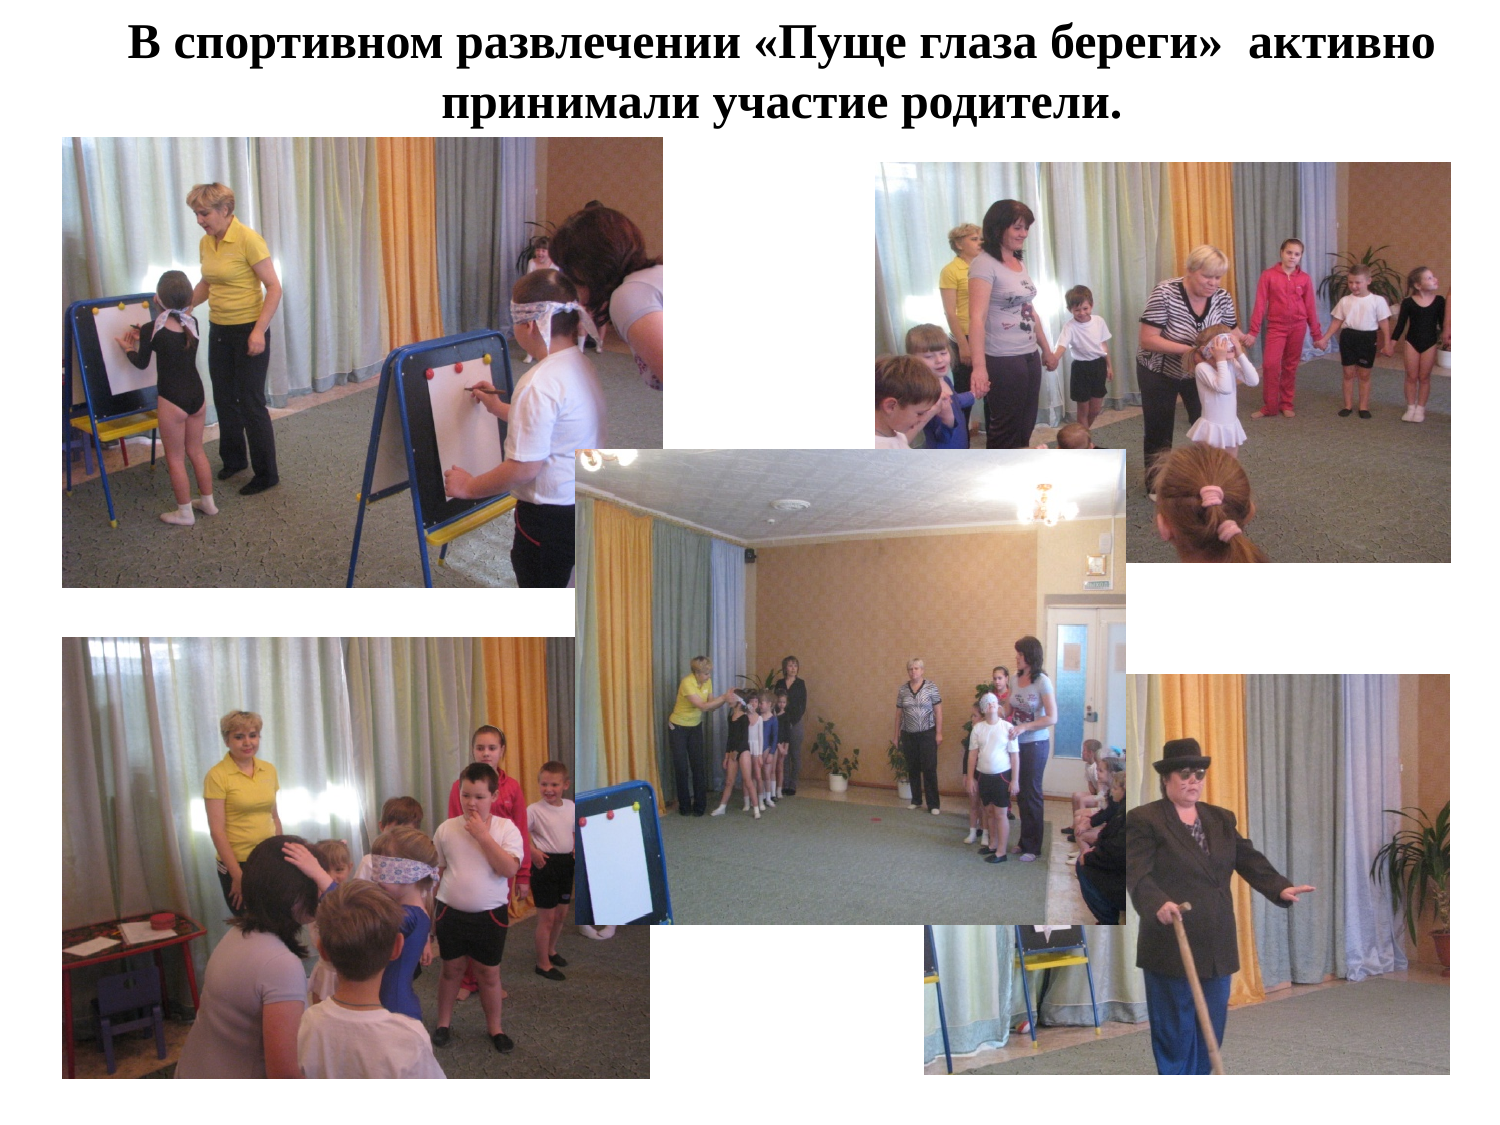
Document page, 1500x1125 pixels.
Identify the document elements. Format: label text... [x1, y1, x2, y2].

text_box В спортивном развлечении «Пуще глаза береги» активно принимали участие родители. [64, 1, 1500, 136]
picture [62, 137, 1451, 1079]
